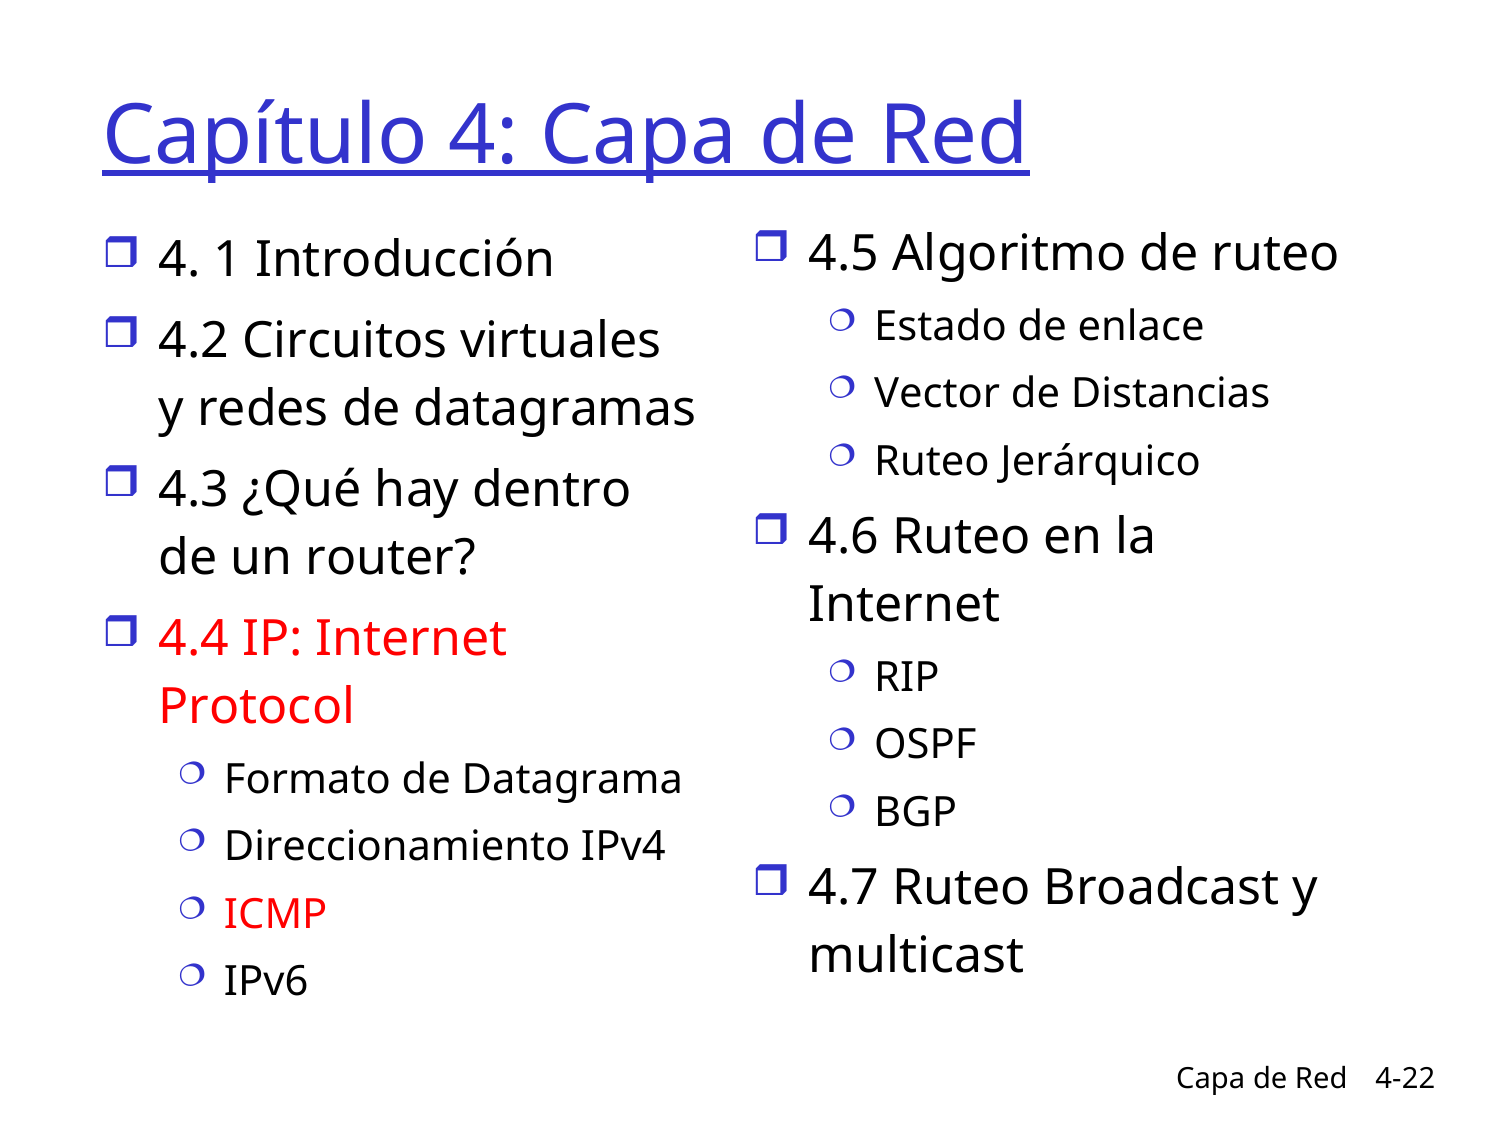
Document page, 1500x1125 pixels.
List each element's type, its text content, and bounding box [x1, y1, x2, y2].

list 4.5 Algoritmo de ruteo Estado de enlace Vector de Distancias Ruteo Jerárquico 4.6 Ruteo en la Internet RIP OSPF BGP 4.7 Ruteo Broadcast y multicast [737, 209, 1363, 972]
list 4. 1 Introducción 4.2 Circuitos virtuales y redes de datagramas 4.3 ¿Qué hay dentro de un router? 4.4 IP: Internet Protocol Formato de Datagrama Direccionamiento IPv4 ICMP IPv6 [87, 215, 713, 978]
title Capítulo 4: Capa de Red [87, 37, 1363, 225]
